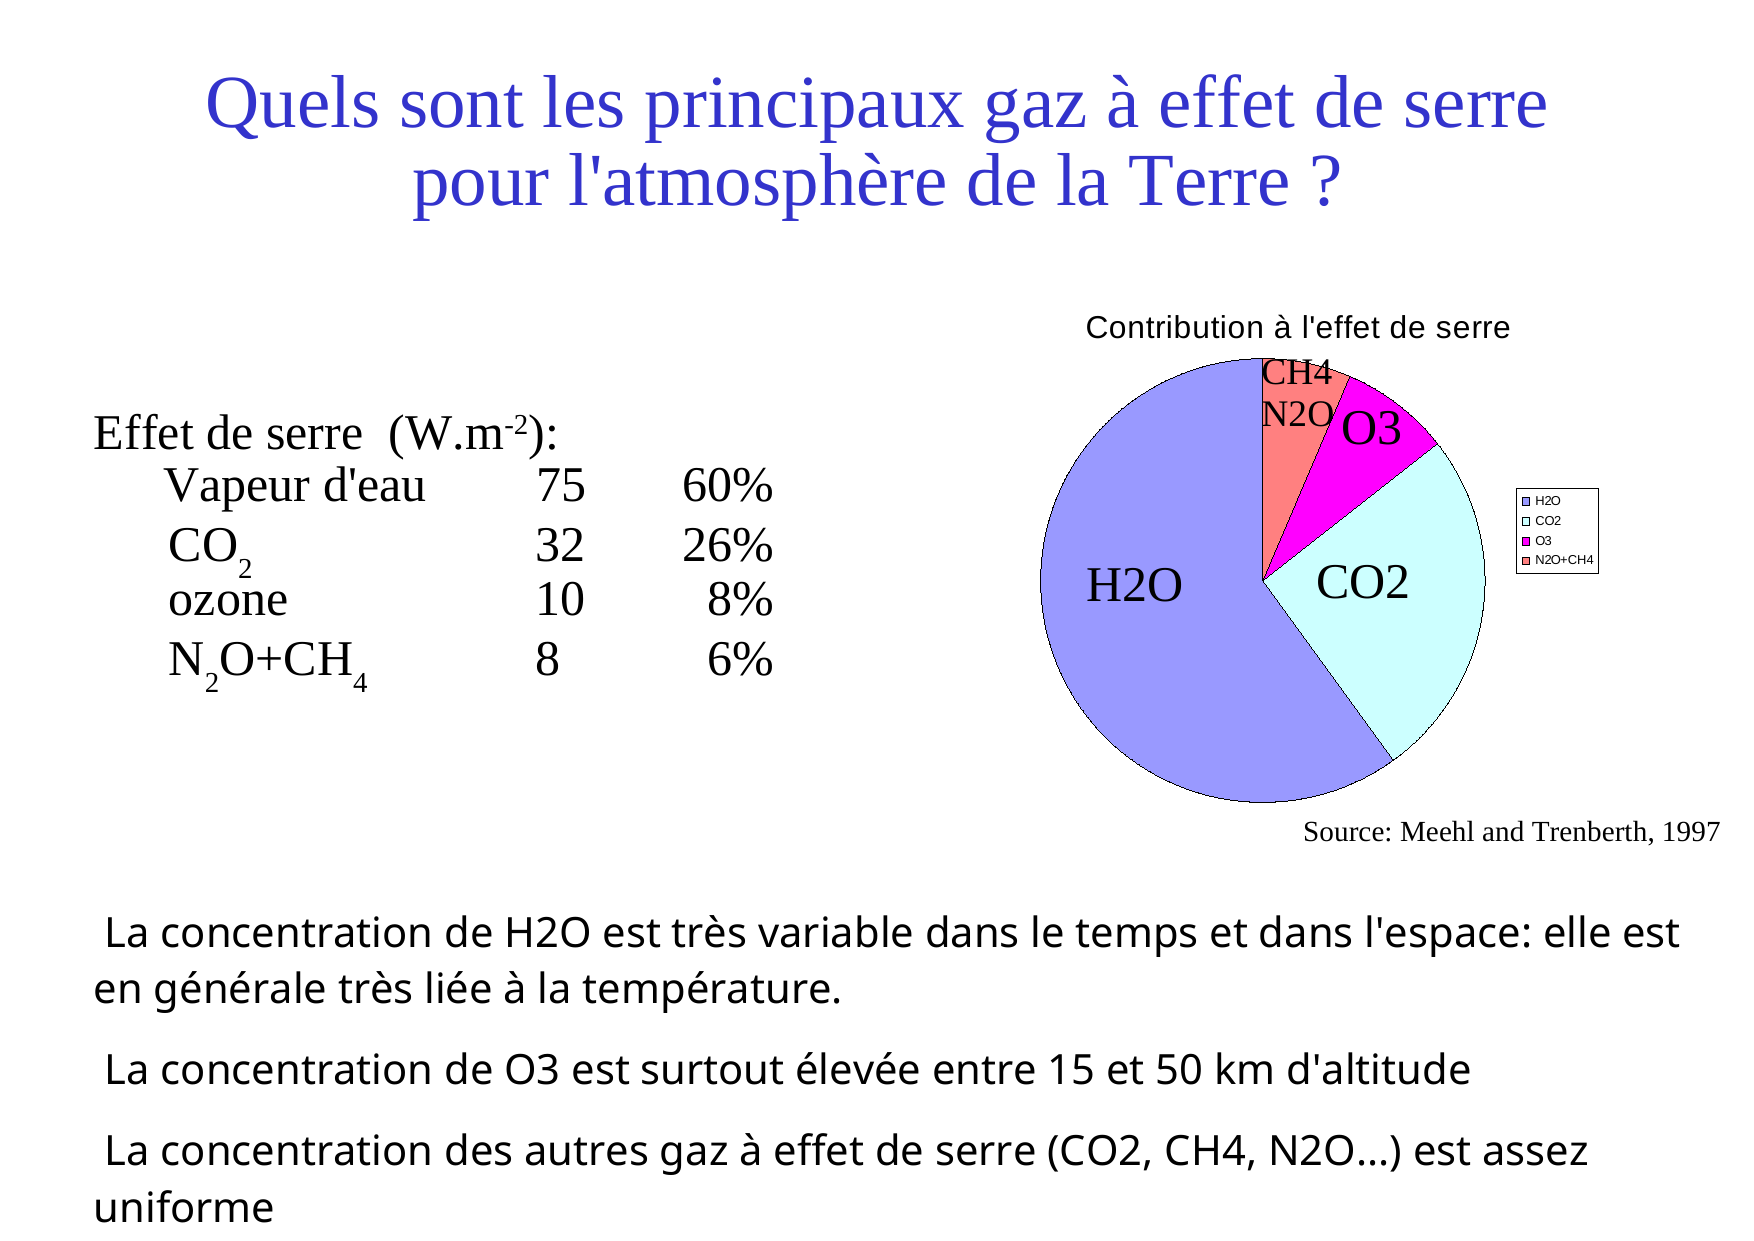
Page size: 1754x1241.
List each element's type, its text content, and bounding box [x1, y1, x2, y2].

chart [1002, 288, 1606, 815]
text_box Source: Meehl and Trenberth, 1997 [1237, 809, 1737, 855]
text_box O3 [1349, 435, 1369, 443]
list Effet de serre (W.m-2): Vapeur d'eau 75 60% CO2 32 26% ozone 10 8% N2O+CH4 8 6% [79, 406, 867, 771]
text_box Quels sont les principaux gaz à effet de serre pour l'atmosphère de la Terre ? [114, 57, 1642, 229]
text_box La concentration de H2O est très variable dans le temps et dans l'espace: elle est en générale très liée à la température. La concentration de O3 est surtout élevée entre 15 et 50 km d'altitude La concentration des autres gaz à effet de serre (CO2, CH4, N2O...) est assez uniforme [79, 894, 1724, 1201]
text_box O3 [1341, 399, 1465, 456]
text_box CH4 N2O [1261, 351, 1402, 435]
text_box H2O [1086, 556, 1260, 613]
text_box CO2 [1316, 553, 1457, 610]
